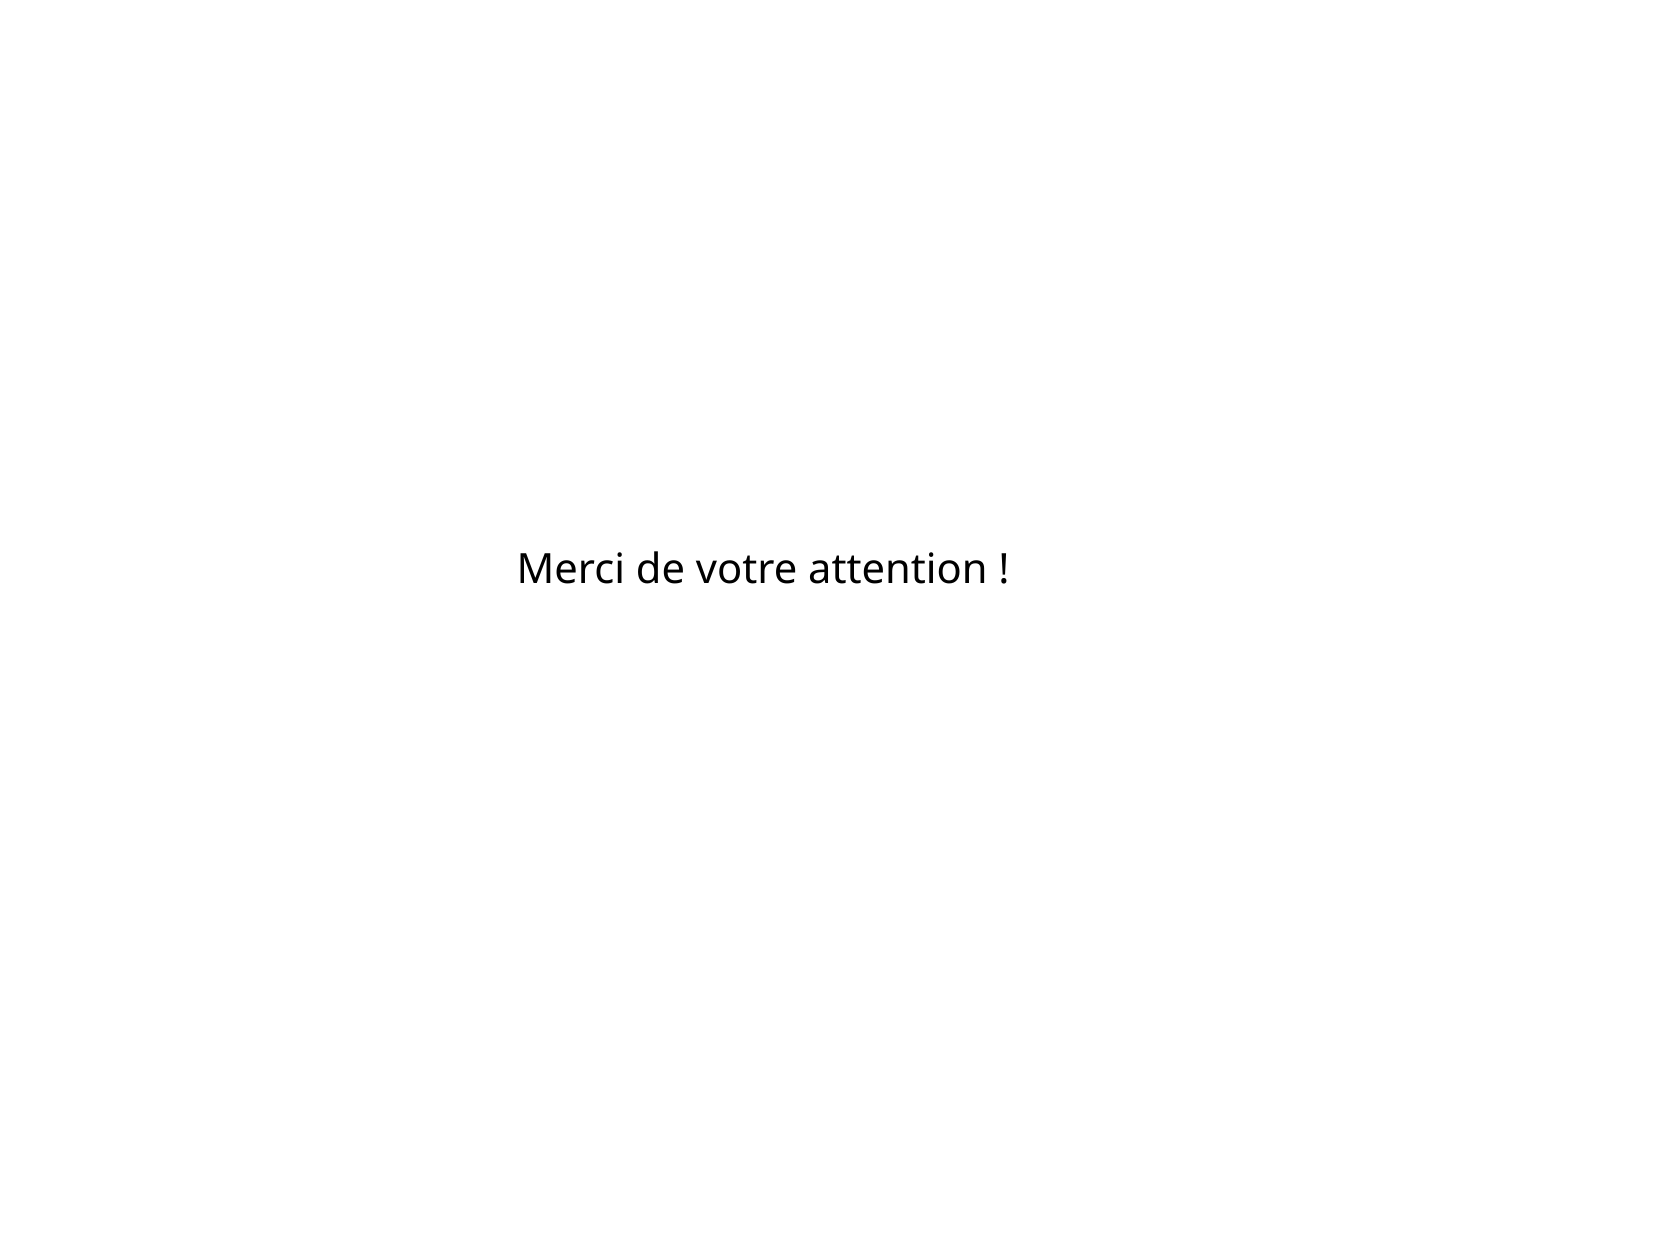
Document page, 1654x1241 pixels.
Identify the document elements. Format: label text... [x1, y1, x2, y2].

text_box Merci de votre attention ! [501, 531, 1447, 605]
